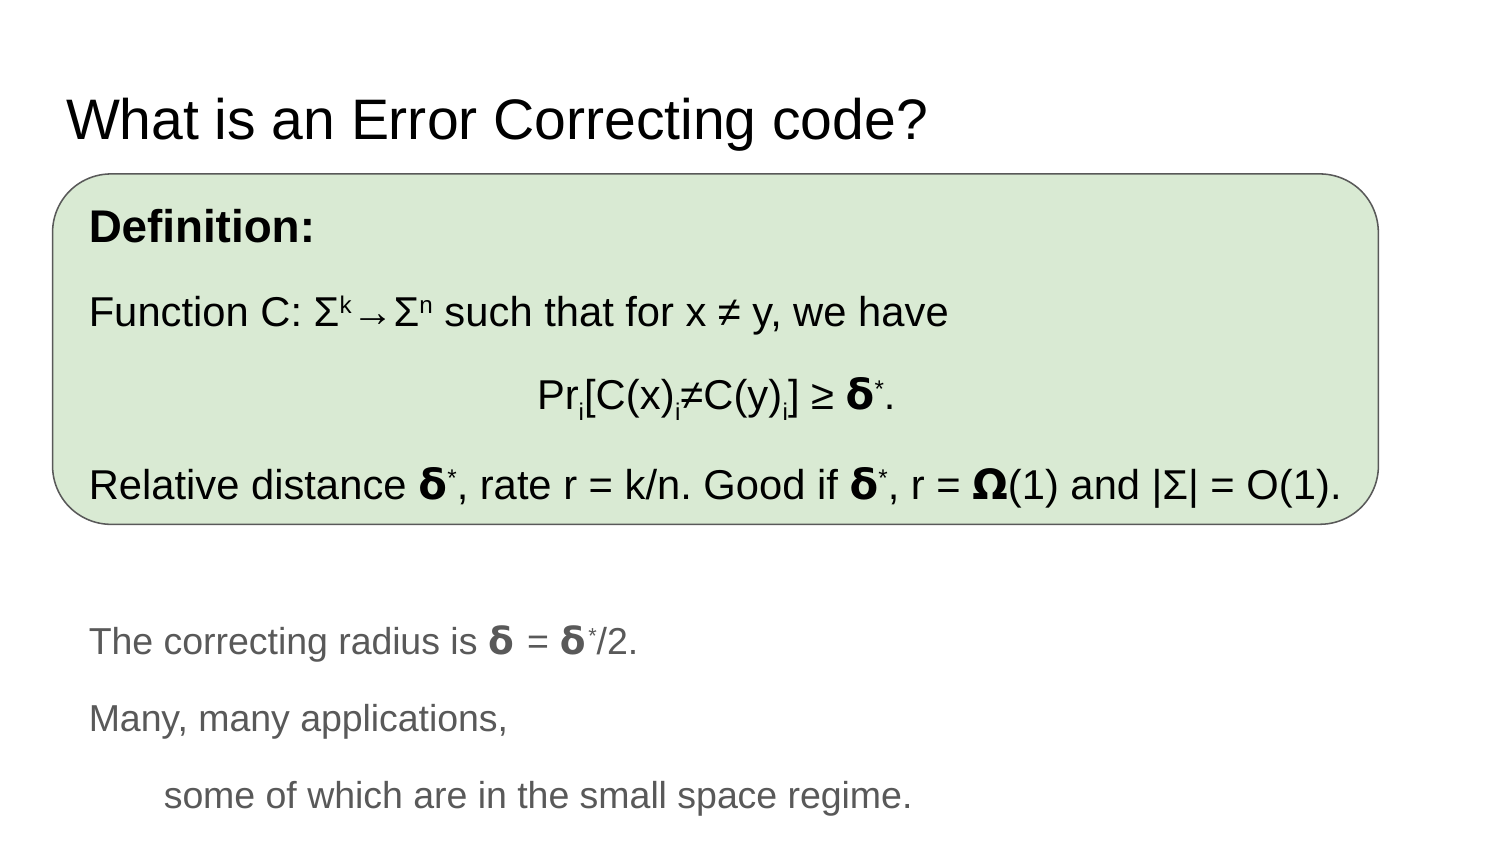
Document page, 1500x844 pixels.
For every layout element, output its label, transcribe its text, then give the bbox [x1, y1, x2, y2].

text_box [52, 187, 73, 511]
text_box [1359, 188, 1379, 510]
list Definition: Function C: Σk→Σn such that for x ≠ y, we have Pri[C(x)i≠C(y)i] ≥ 𝝳*. Relative distance 𝝳*, rate r = k/n. Good if 𝝳*, r = 𝝮(1) and |Σ| = O(1). [73, 173, 1359, 525]
title What is an Error Correcting code? [51, 72, 1449, 167]
text_box The correcting radius is 𝝳 = 𝝳*/2. Many, many applications, some of which are in the small space regime. [73, 595, 1239, 831]
